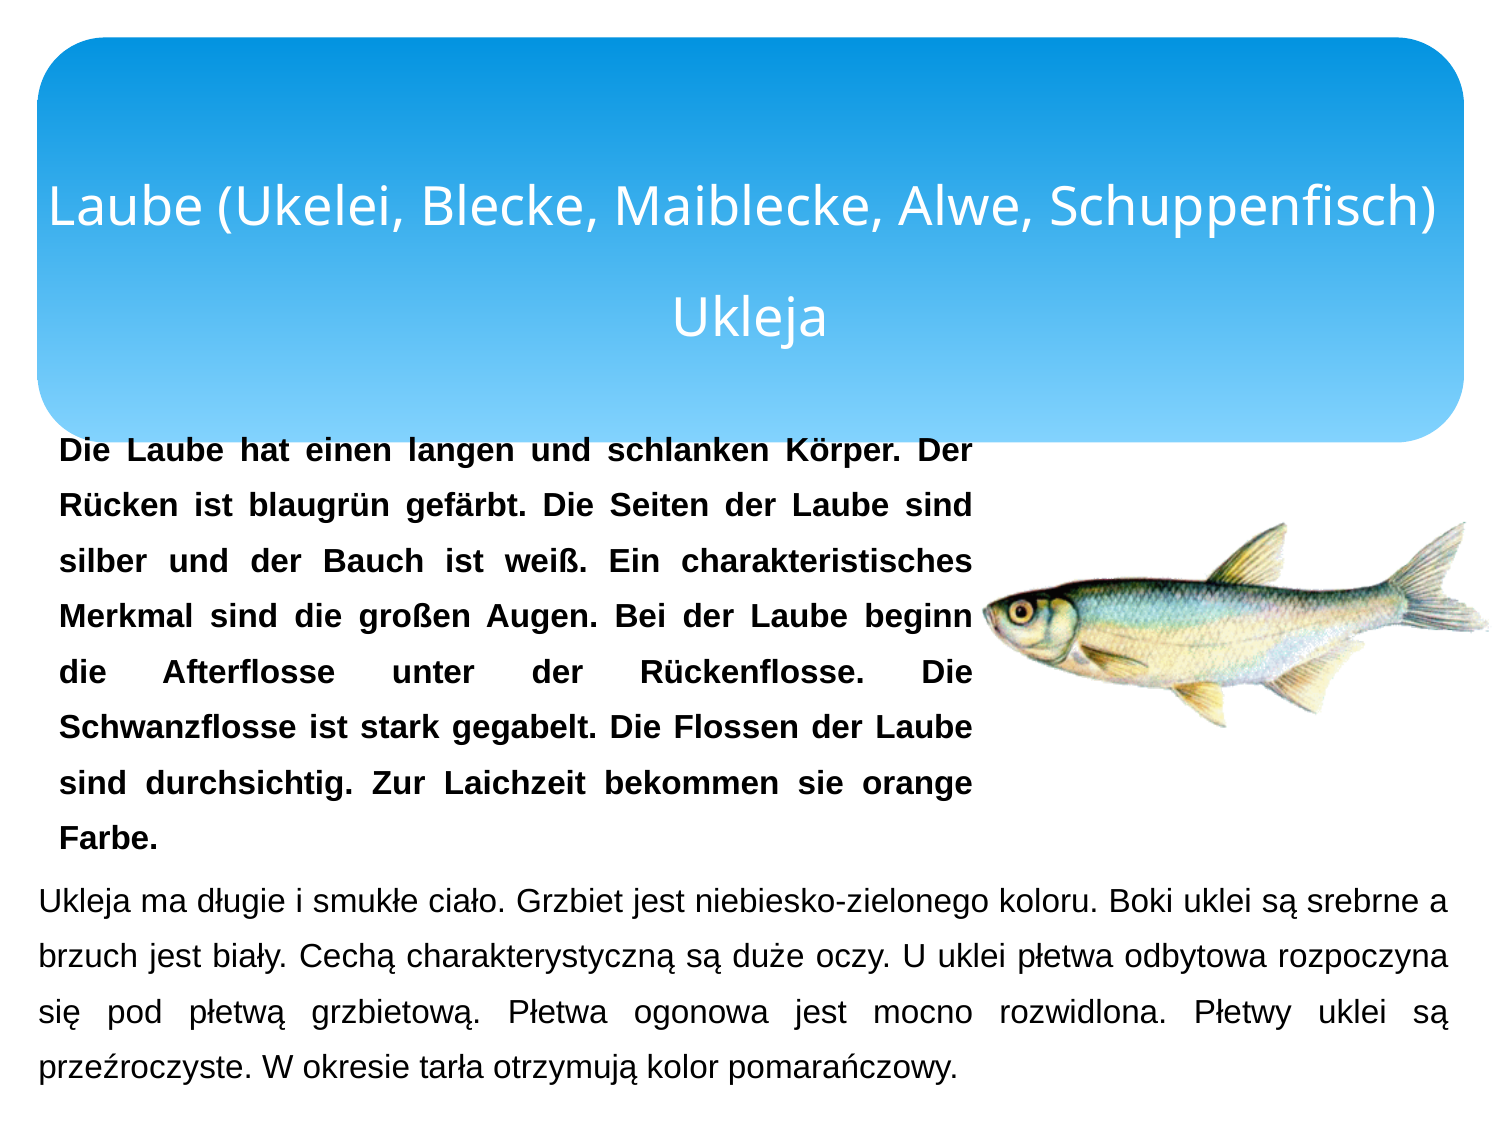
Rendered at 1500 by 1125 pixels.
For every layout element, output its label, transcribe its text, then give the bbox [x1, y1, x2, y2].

picture [974, 508, 1500, 739]
text_box Ukleja ma długie i smukłe ciało. Grzbiet jest niebiesko-zielonego koloru. Boki uklei są srebrne a brzuch jest biały. Cechą charakterystyczną są duże oczy. U uklei płetwa odbytowa rozpoczyna się pod płetwą grzbietową. Płetwa ogonowa jest mocno rozwidlona. Płetwy uklei są przeźroczyste. W okresie tarła otrzymują kolor pomarańczowy. [23, 856, 1477, 1076]
title Laube (Ukelei, Blecke, Maiblecke, Alwe, Schuppenfisch) Ukleja [0, 106, 1500, 376]
subtitle Die Laube hat einen langen und schlanken Körper. Der Rücken ist blaugrün gefärbt. Die Seiten der Laube sind silber und der Bauch ist weiß. Ein charakteristisches Merkmal sind die großen Augen. Bei der Laube beginn die Afterflosse unter der Rückenflosse. Die Schwanzflosse ist stark gegabelt. Die Flossen der Laube sind durchsichtig. Zur Laichzeit bekommen sie orange Farbe. [59, 442, 975, 827]
